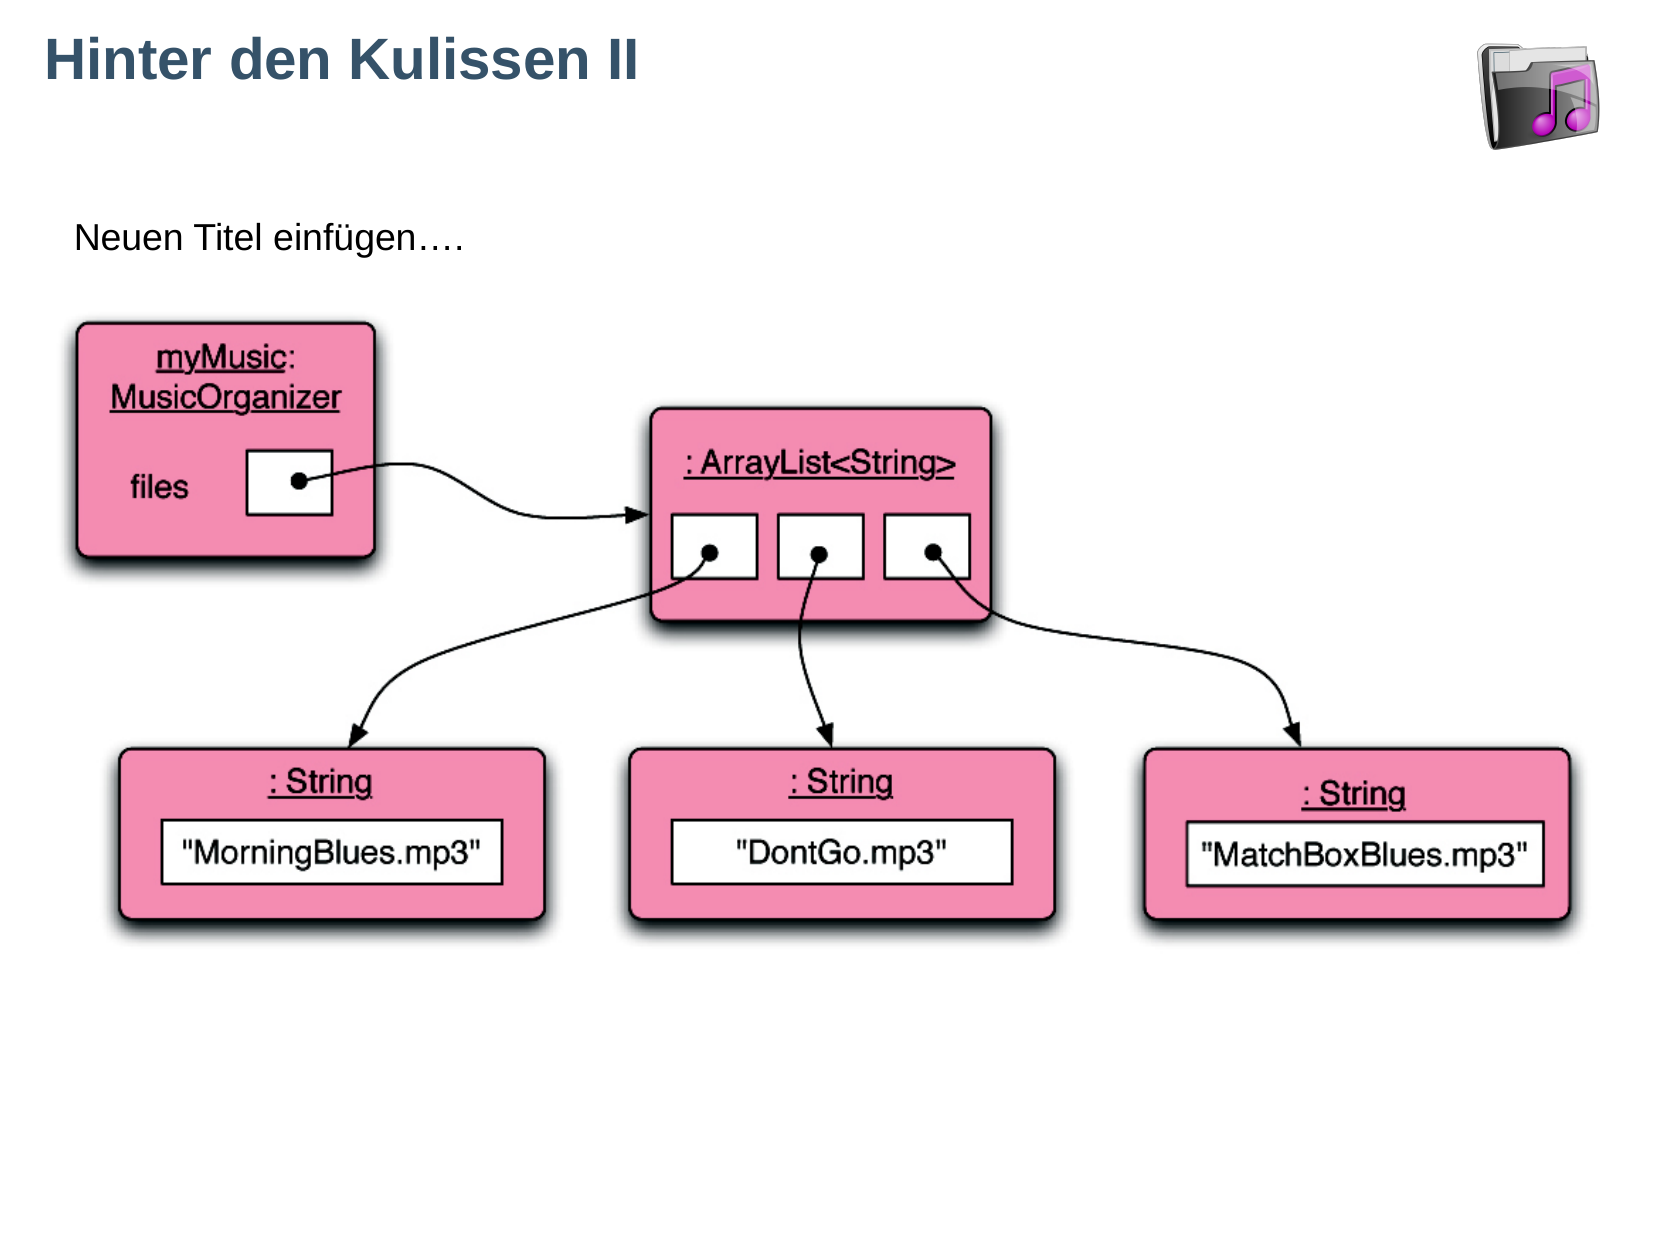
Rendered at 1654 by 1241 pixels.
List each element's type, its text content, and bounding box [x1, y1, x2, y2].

text_box Neuen Titel einfügen…. [59, 208, 680, 266]
picture [1476, 29, 1600, 153]
text_box Hinter den Kulissen II [29, 19, 1300, 100]
picture [29, 284, 1616, 975]
